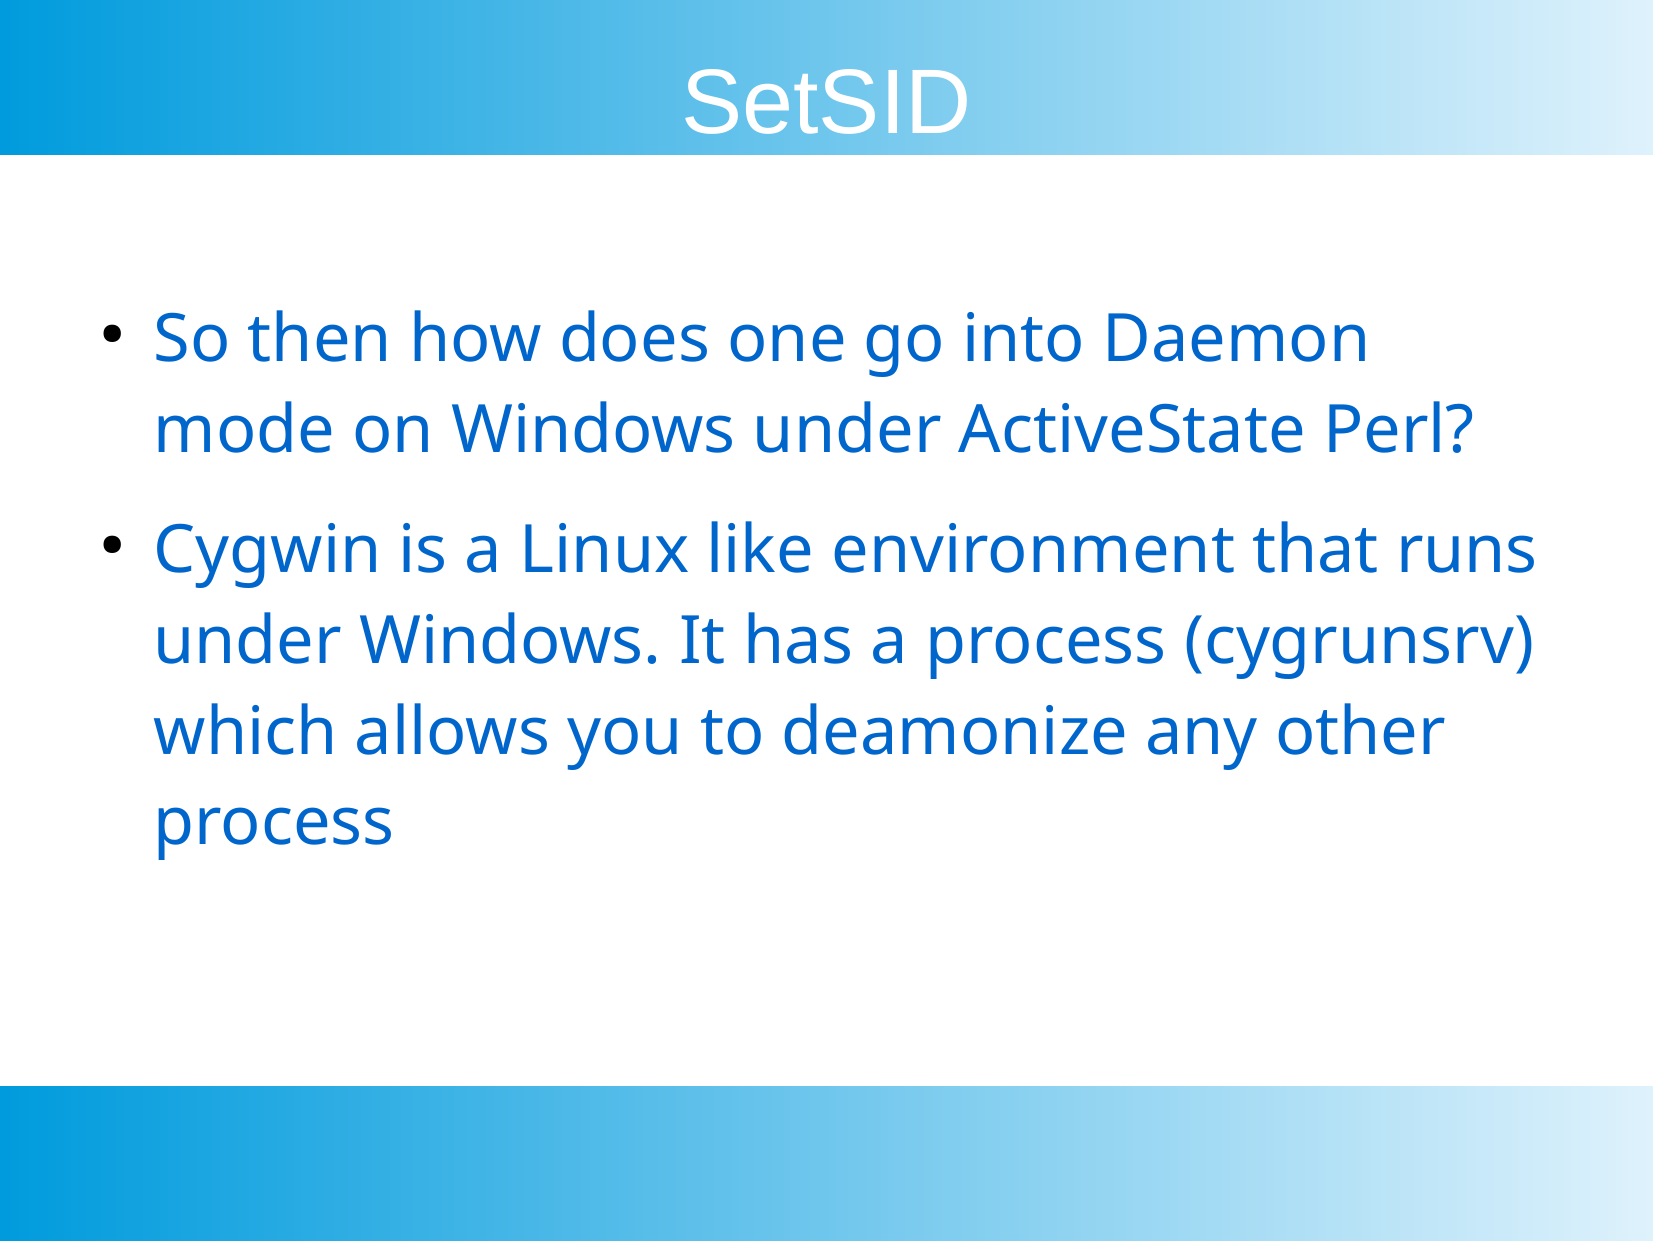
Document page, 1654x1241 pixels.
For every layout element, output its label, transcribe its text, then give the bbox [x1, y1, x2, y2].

title SetSID [82, 49, 1571, 155]
list So then how does one go into Daemon mode on Windows under ActiveState Perl? Cygwin is a Linux like environment that runs under Windows. It has a process (cygrunsrv) which allows you to deamonize any other process [82, 290, 1571, 1010]
